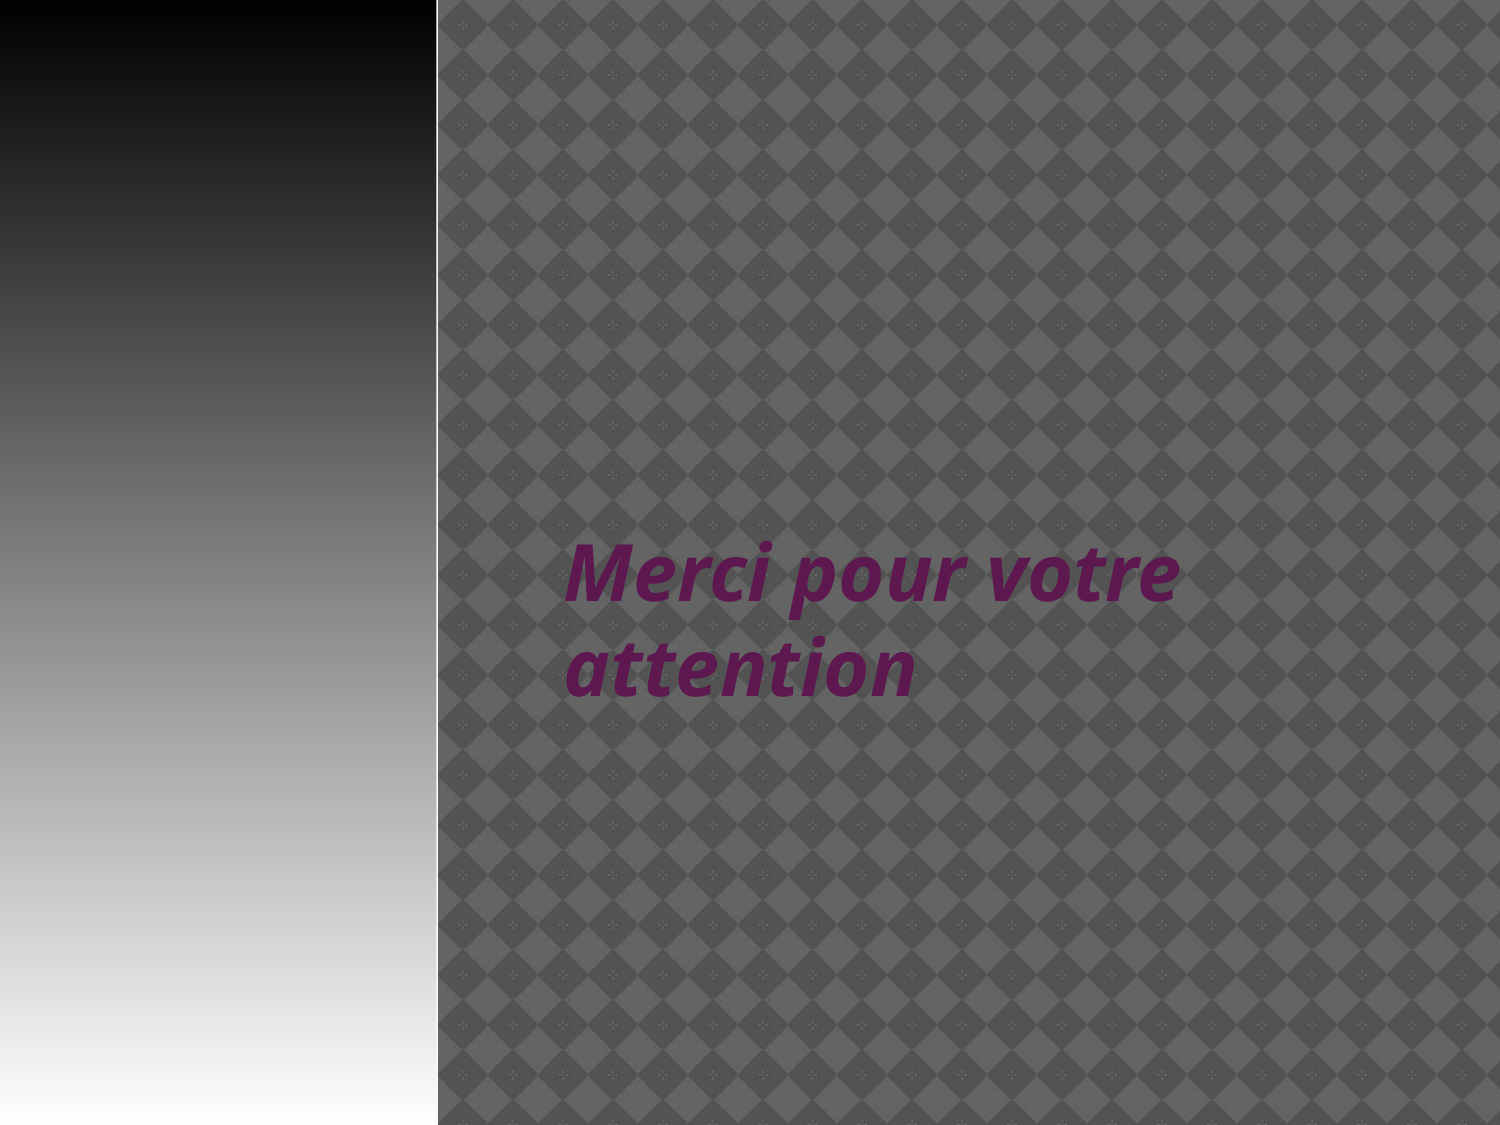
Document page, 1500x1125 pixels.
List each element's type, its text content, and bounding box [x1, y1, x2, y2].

title Merci pour votre attention [549, 515, 1387, 986]
picture [438, 0, 1500, 1125]
